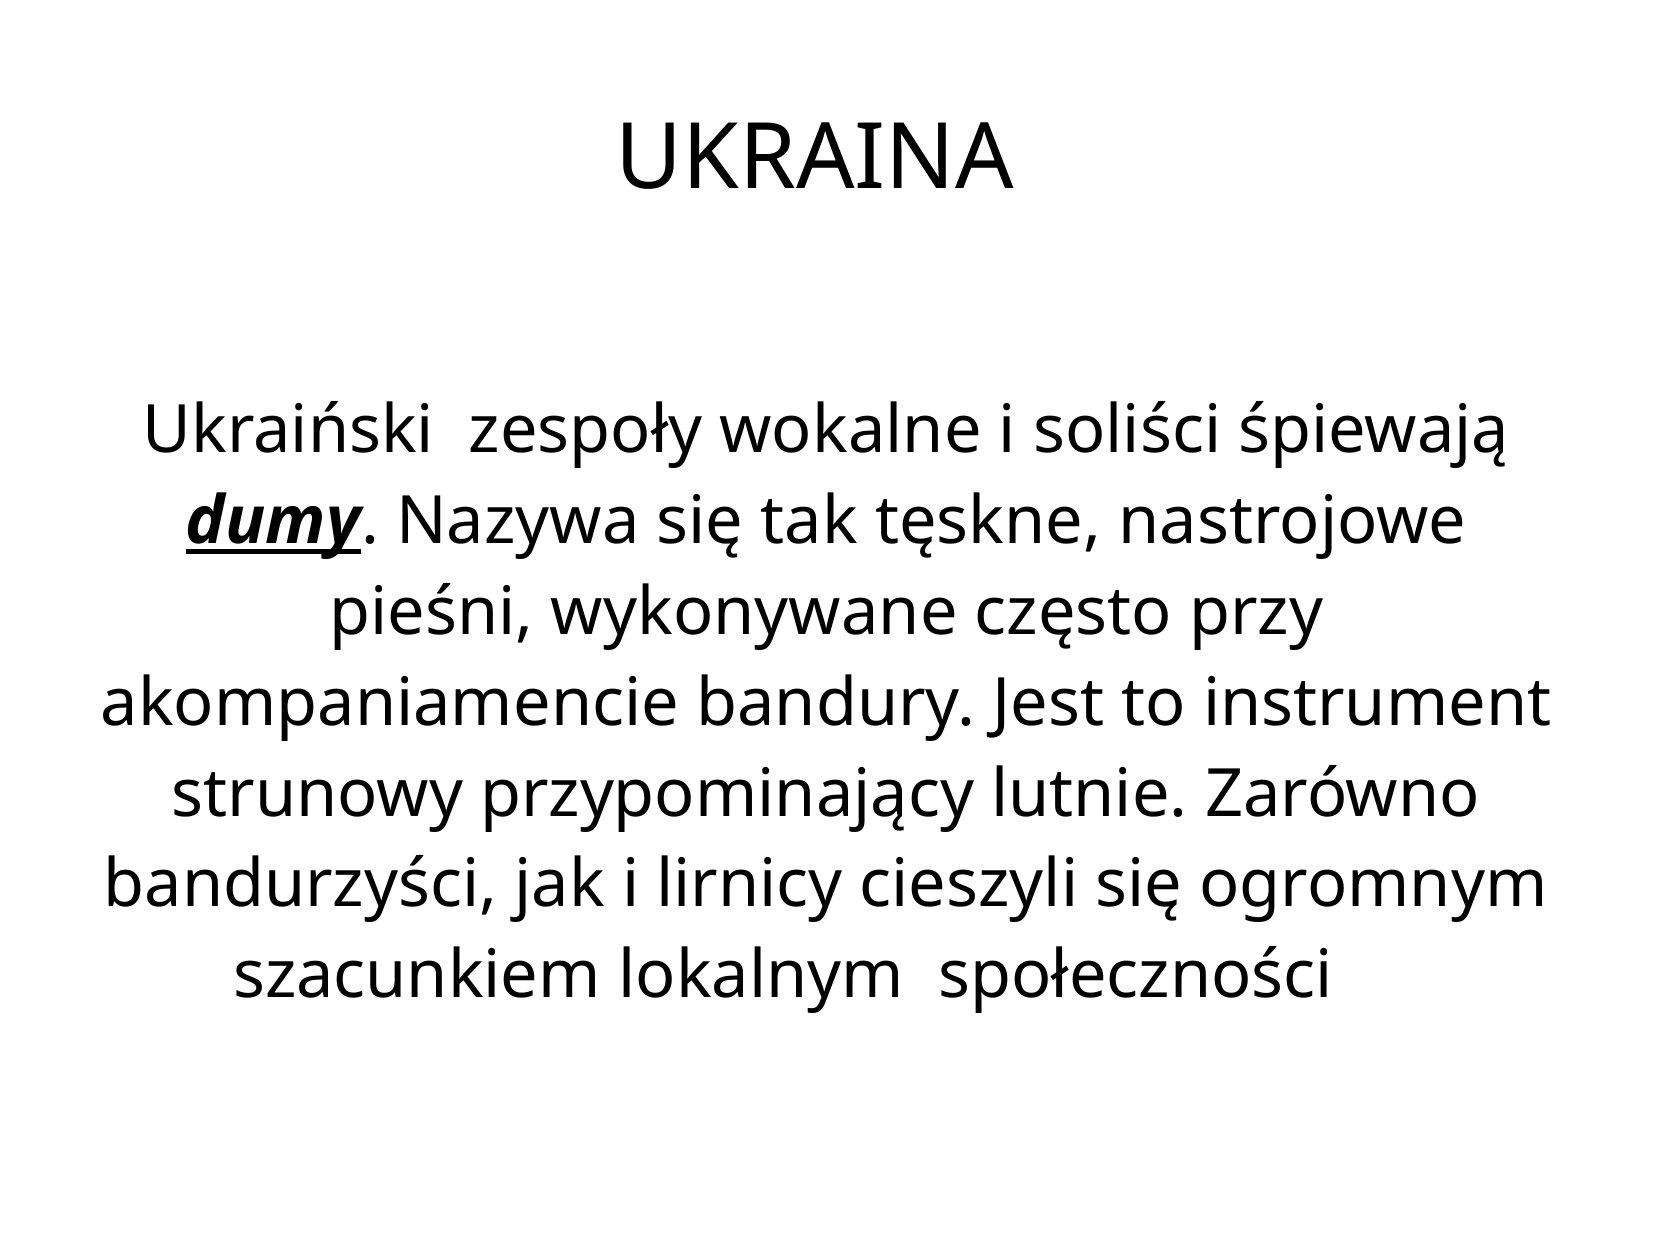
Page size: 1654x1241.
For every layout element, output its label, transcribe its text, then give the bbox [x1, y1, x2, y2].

title UKRAINA [82, 56, 1571, 250]
subtitle Ukraiński zespoły wokalne i soliści śpiewają dumy. Nazywa się tak tęskne, nastrojowe pieśni, wykonywane często przy akompaniamencie bandury. Jest to instrument strunowy przypominający lutnie. Zarówno bandurzyści, jak i lirnicy cieszyli się ogromnym szacunkiem lokalnym społeczności [82, 297, 1571, 1102]
